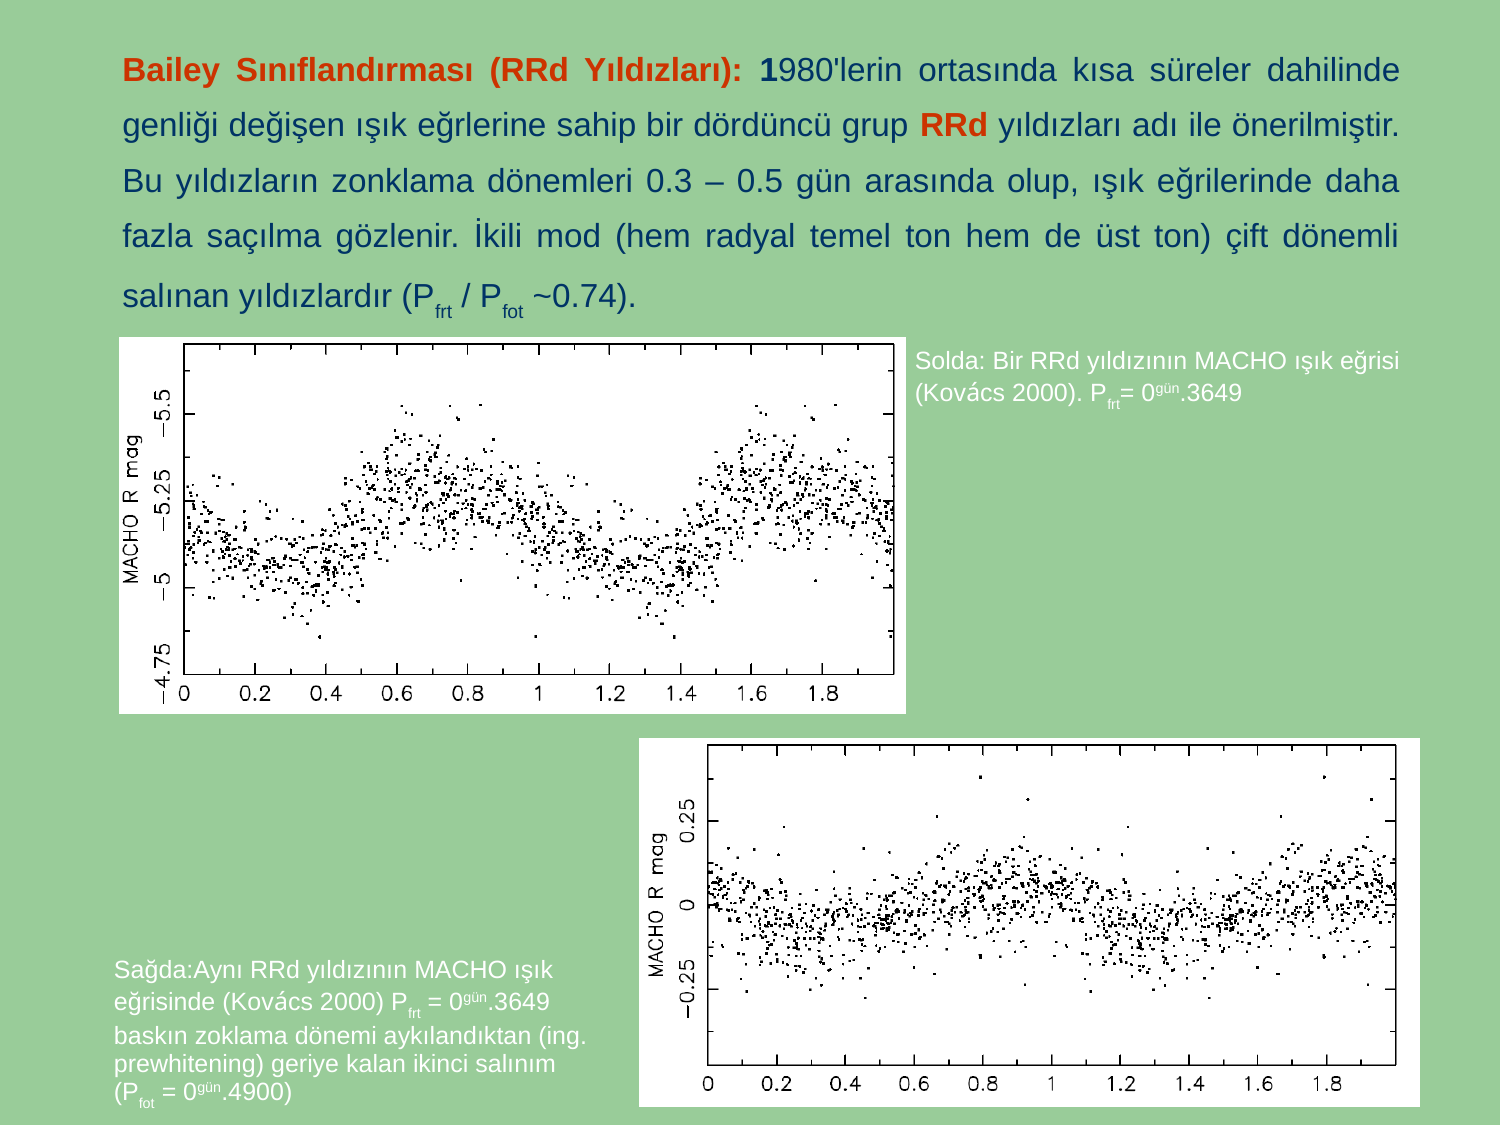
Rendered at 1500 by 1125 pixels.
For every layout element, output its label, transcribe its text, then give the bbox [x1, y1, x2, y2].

text_box Solda: Bir RRd yıldızının MACHO ışık eğrisi (Kovács 2000). Pfrt= 0gün.3649 [906, 339, 1426, 418]
picture [639, 738, 1420, 1107]
text_box Sağda:Aynı RRd yıldızının MACHO ışık eğrisinde (Kovács 2000) Pfrt = 0gün.3649 baskın zoklama dönemi aykılandıktan (ing. prewhitening) geriye kalan ikinci salınım (Pfot = 0gün.4900) [99, 948, 640, 1118]
list Bailey Sınıflandırması (RRd Yıldızları): 1980'lerin ortasında kısa süreler dahilinde genliği değişen ışık eğrlerine sahip bir dördüncü grup RRd yıldızları adı ile önerilmiştir. Bu yıldızların zonklama dönemleri 0.3 – 0.5 gün arasında olup, ışık eğrilerinde daha fazla saçılma gözlenir. İkili mod (hem radyal temel ton hem de üst ton) çift dönemli salınan yıldızlardır (Pfrt / Pfot ~0.74). [51, 32, 1402, 323]
picture [119, 337, 906, 714]
